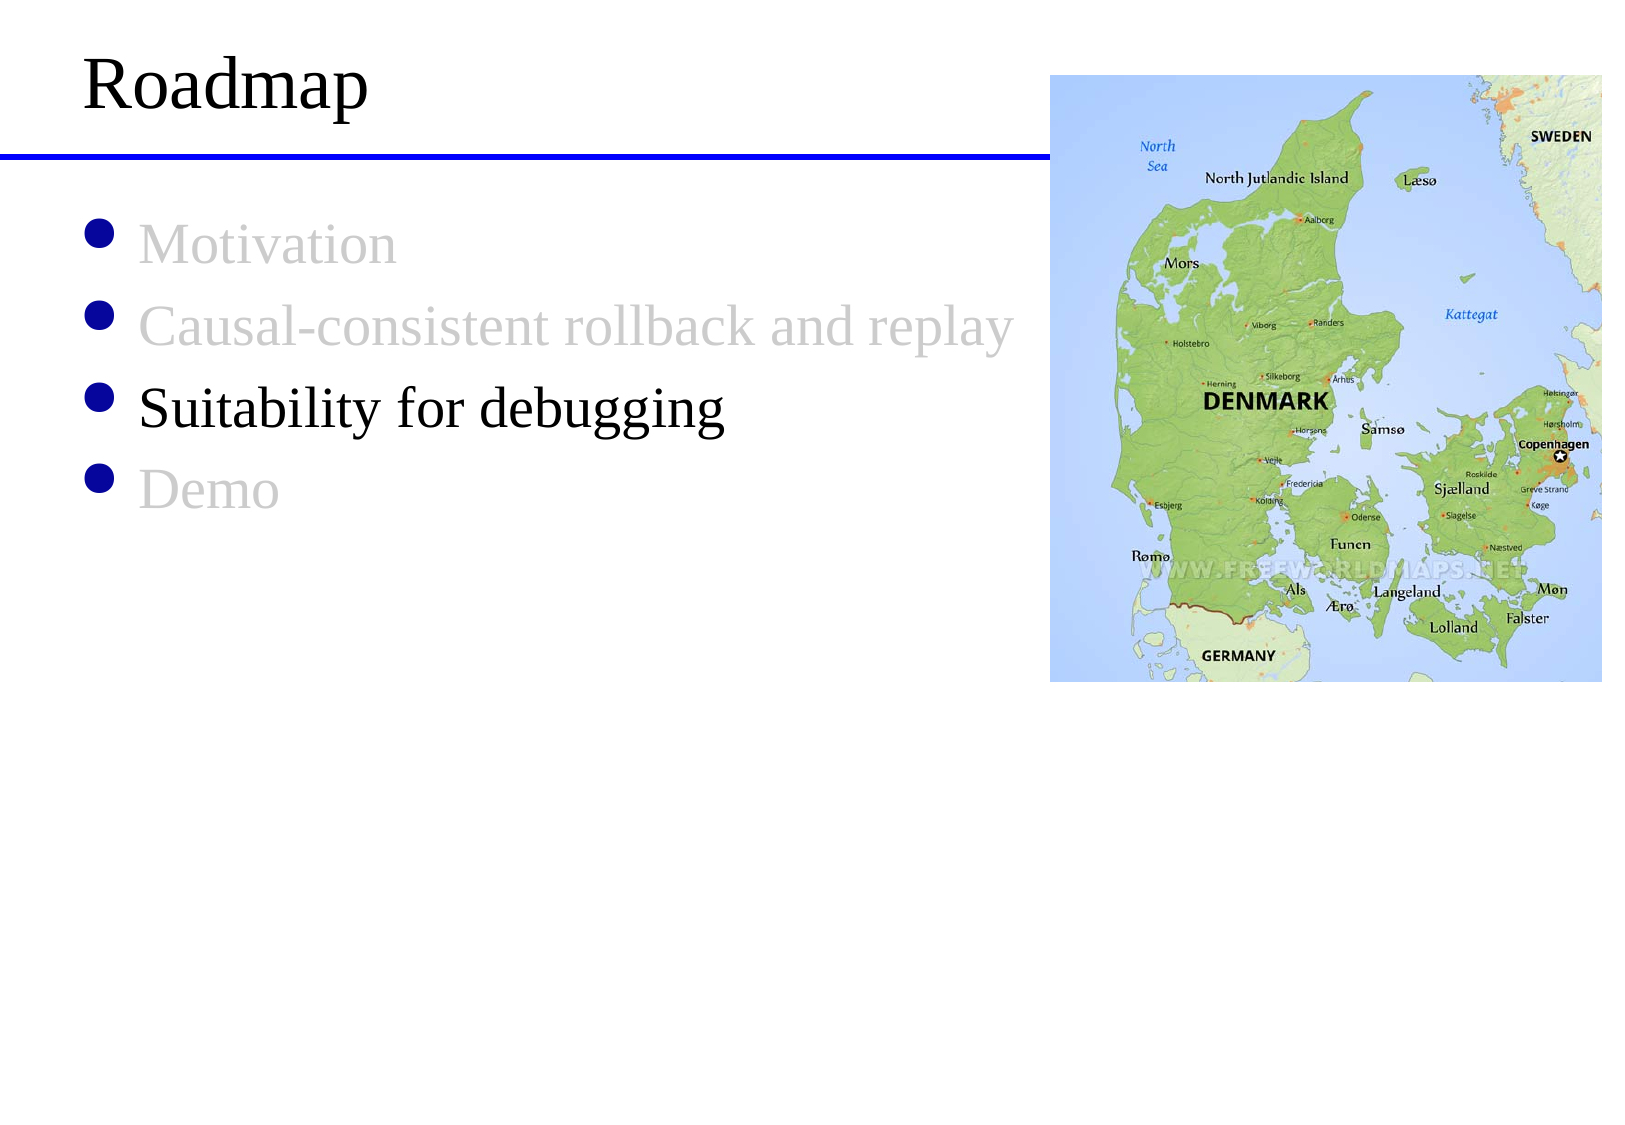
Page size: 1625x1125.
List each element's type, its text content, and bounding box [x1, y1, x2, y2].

title Roadmap [67, 27, 1544, 131]
list Motivation Causal-consistent rollback and replay Suitability for debugging Demo [67, 198, 1478, 1061]
picture [1050, 75, 1602, 682]
